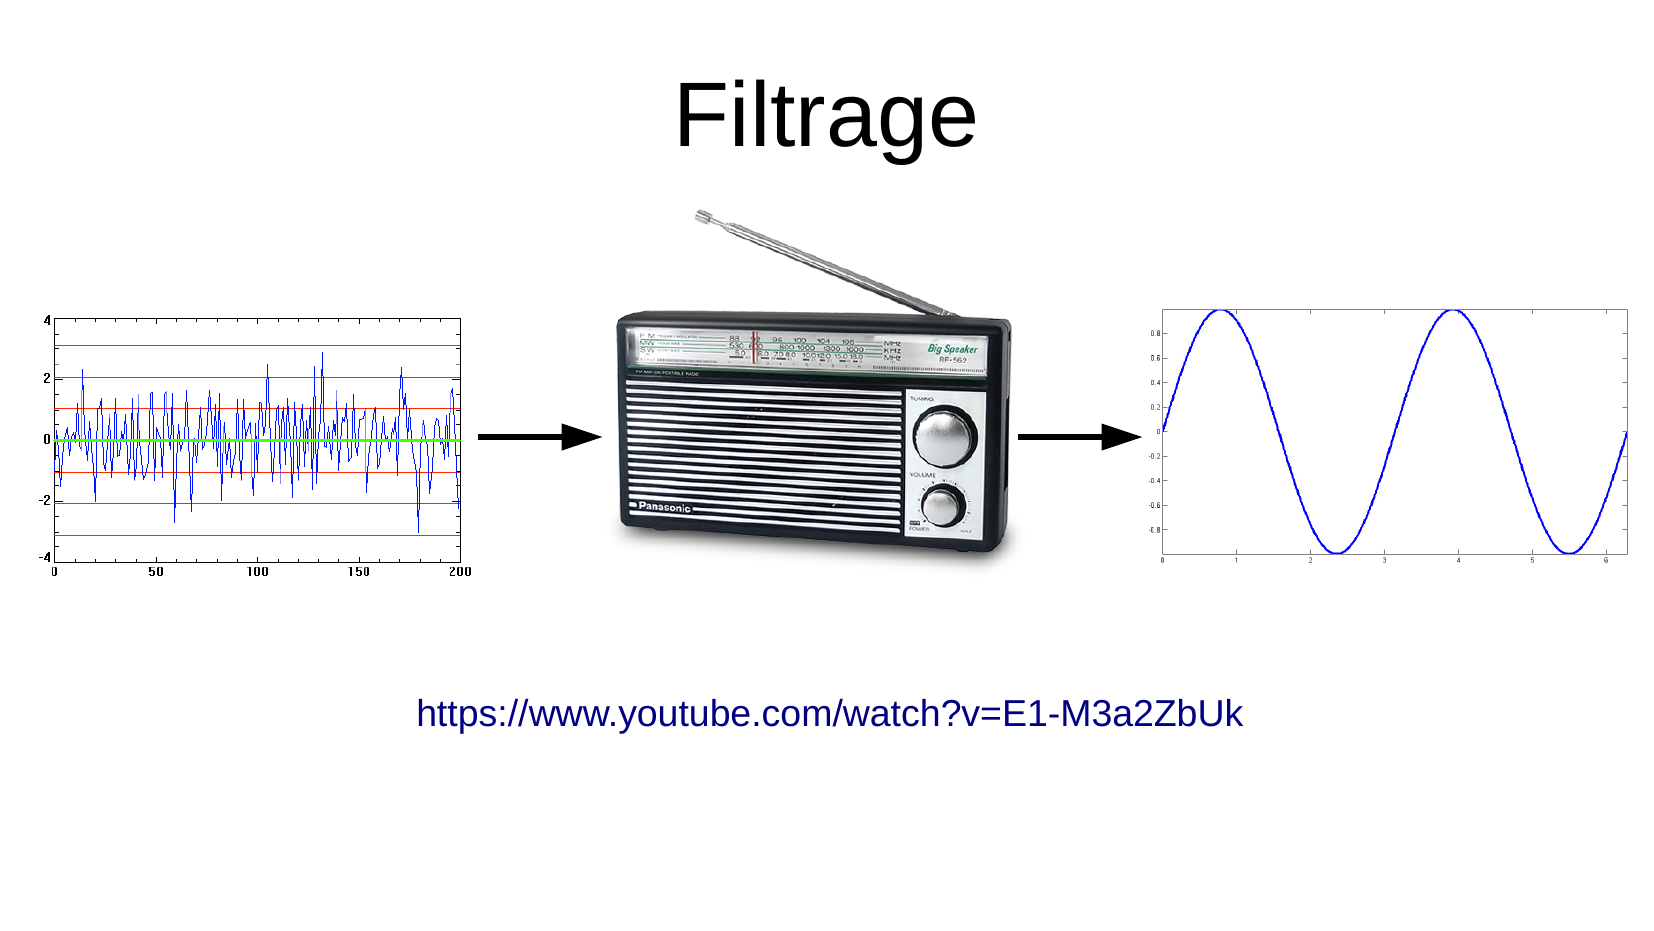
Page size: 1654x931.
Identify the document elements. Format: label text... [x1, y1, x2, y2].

picture [1148, 307, 1630, 564]
picture [0, 307, 479, 597]
title Filtrage [82, 37, 1571, 193]
text_box https://www.youtube.com/watch?v=E1-M3a2ZbUk [401, 685, 1259, 784]
picture [566, 203, 1060, 603]
